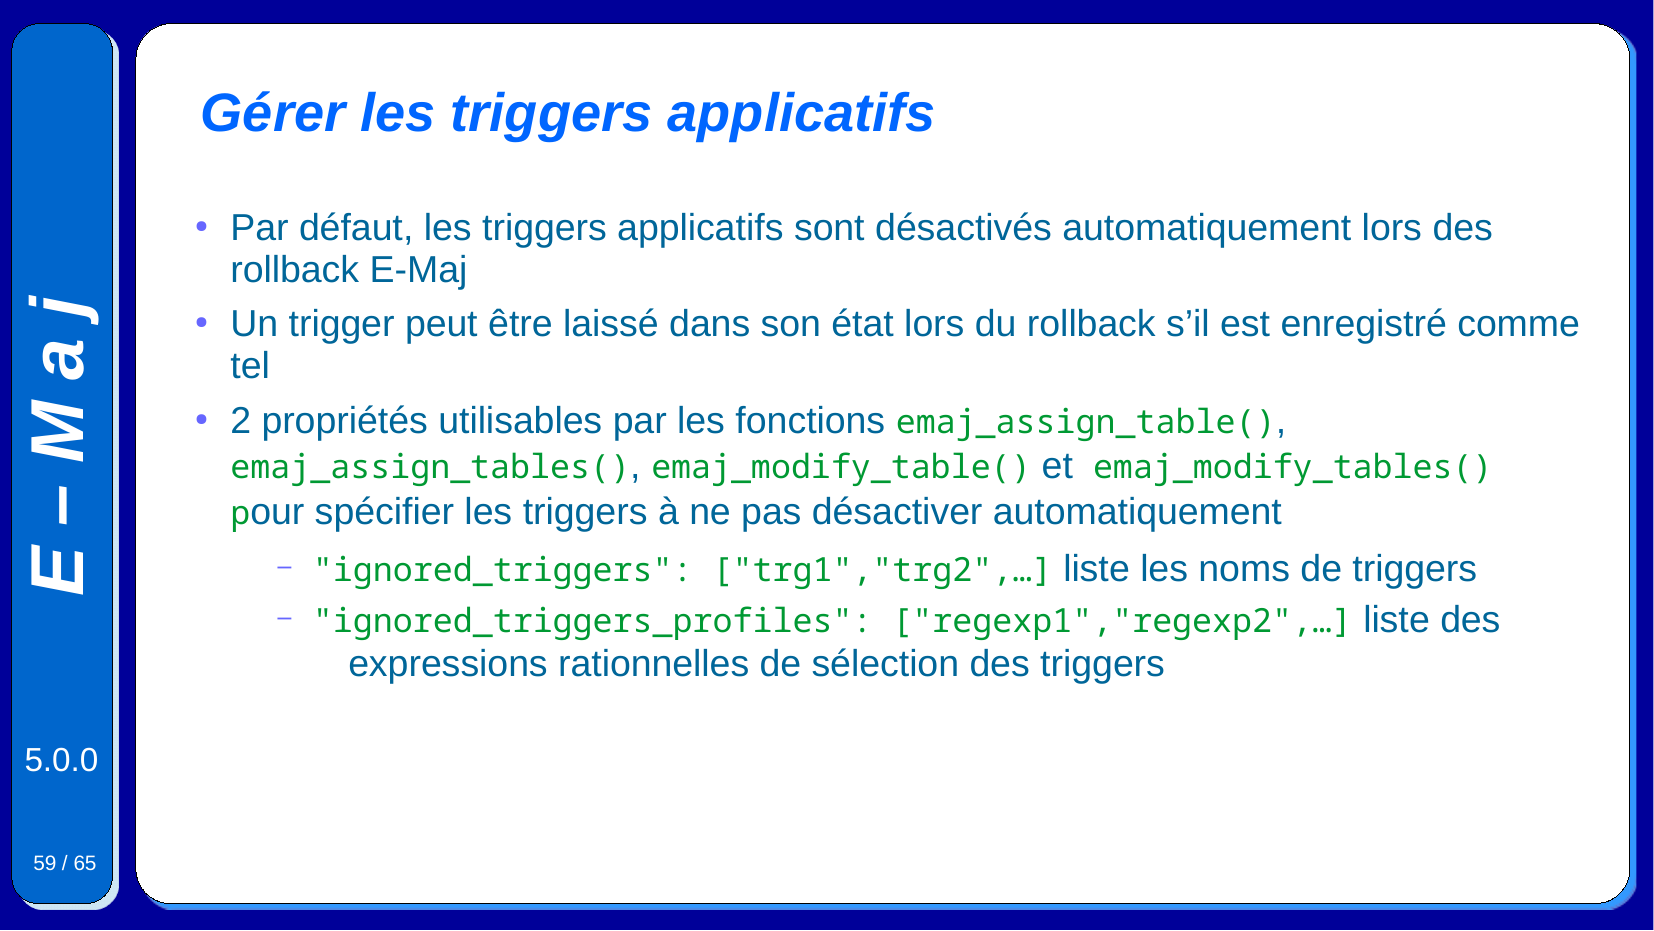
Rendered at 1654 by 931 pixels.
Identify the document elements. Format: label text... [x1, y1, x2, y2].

title Gérer les triggers applicatifs [200, 34, 1575, 191]
list Par défaut, les triggers applicatifs sont désactivés automatiquement lors des rollback E-Maj Un trigger peut être laissé dans son état lors du rollback s’il est enregistré comme tel 2 propriétés utilisables par les fonctions emaj_assign_table(), emaj_assign_tables(), emaj_modify_table() et emaj_modify_tables() pour spécifier les triggers à ne pas désactiver automatiquement "ignored_triggers": ["trg1","trg2",…] liste les noms de triggers "ignored_triggers_profiles": ["regexp1","regexp2",…] liste des expressions rationnelles de sélection des triggers [177, 206, 1587, 880]
